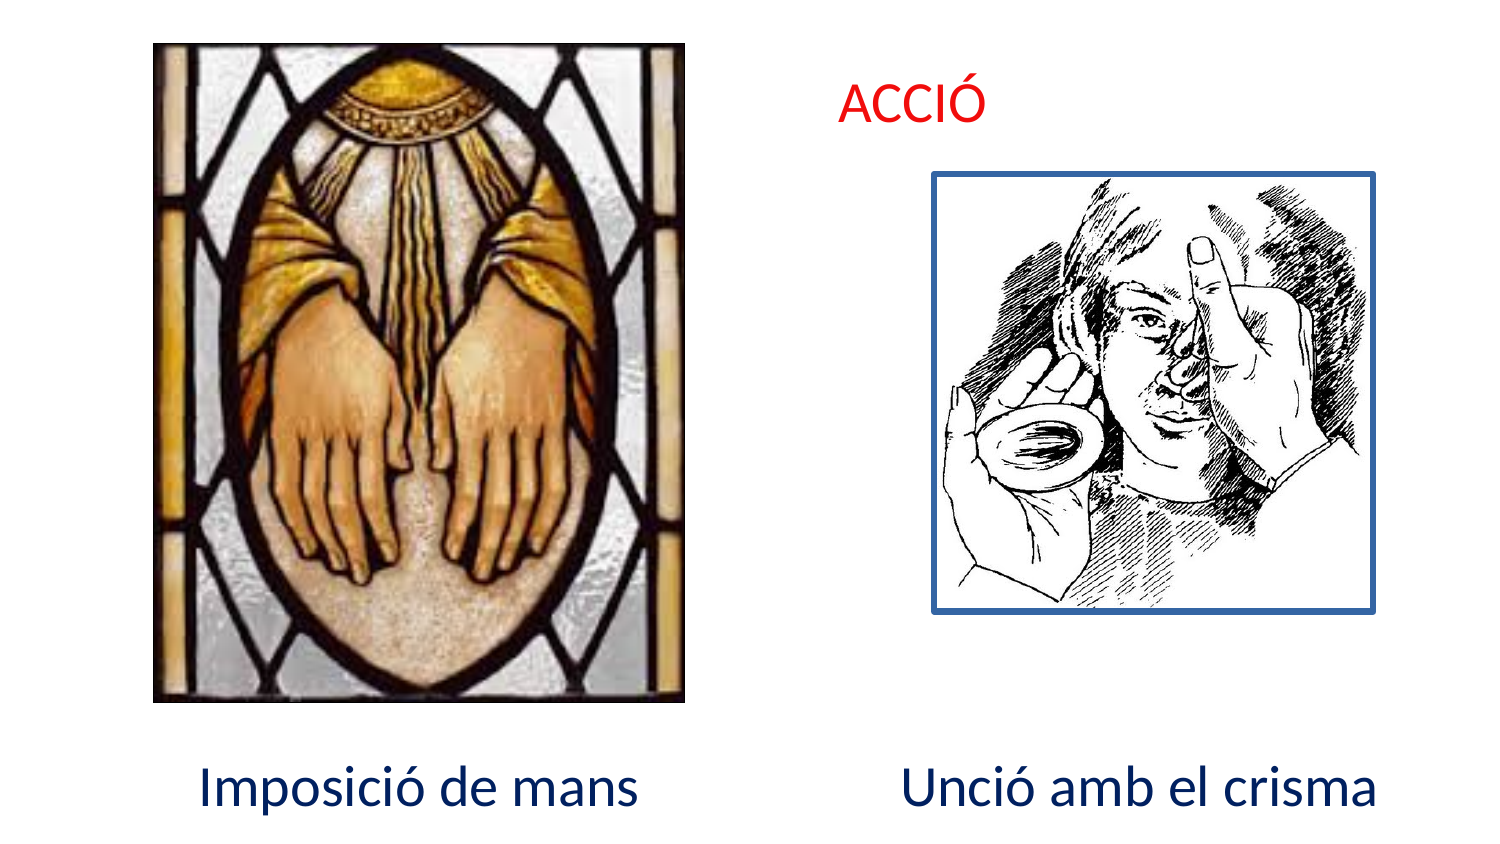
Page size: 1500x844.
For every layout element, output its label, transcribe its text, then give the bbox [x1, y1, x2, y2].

picture [937, 177, 1371, 609]
picture [153, 43, 685, 703]
text_box Imposició de mans [88, 740, 750, 826]
text_box Unció amb el crisma [809, 740, 1471, 826]
text_box ACCIÓ [738, 56, 1087, 142]
